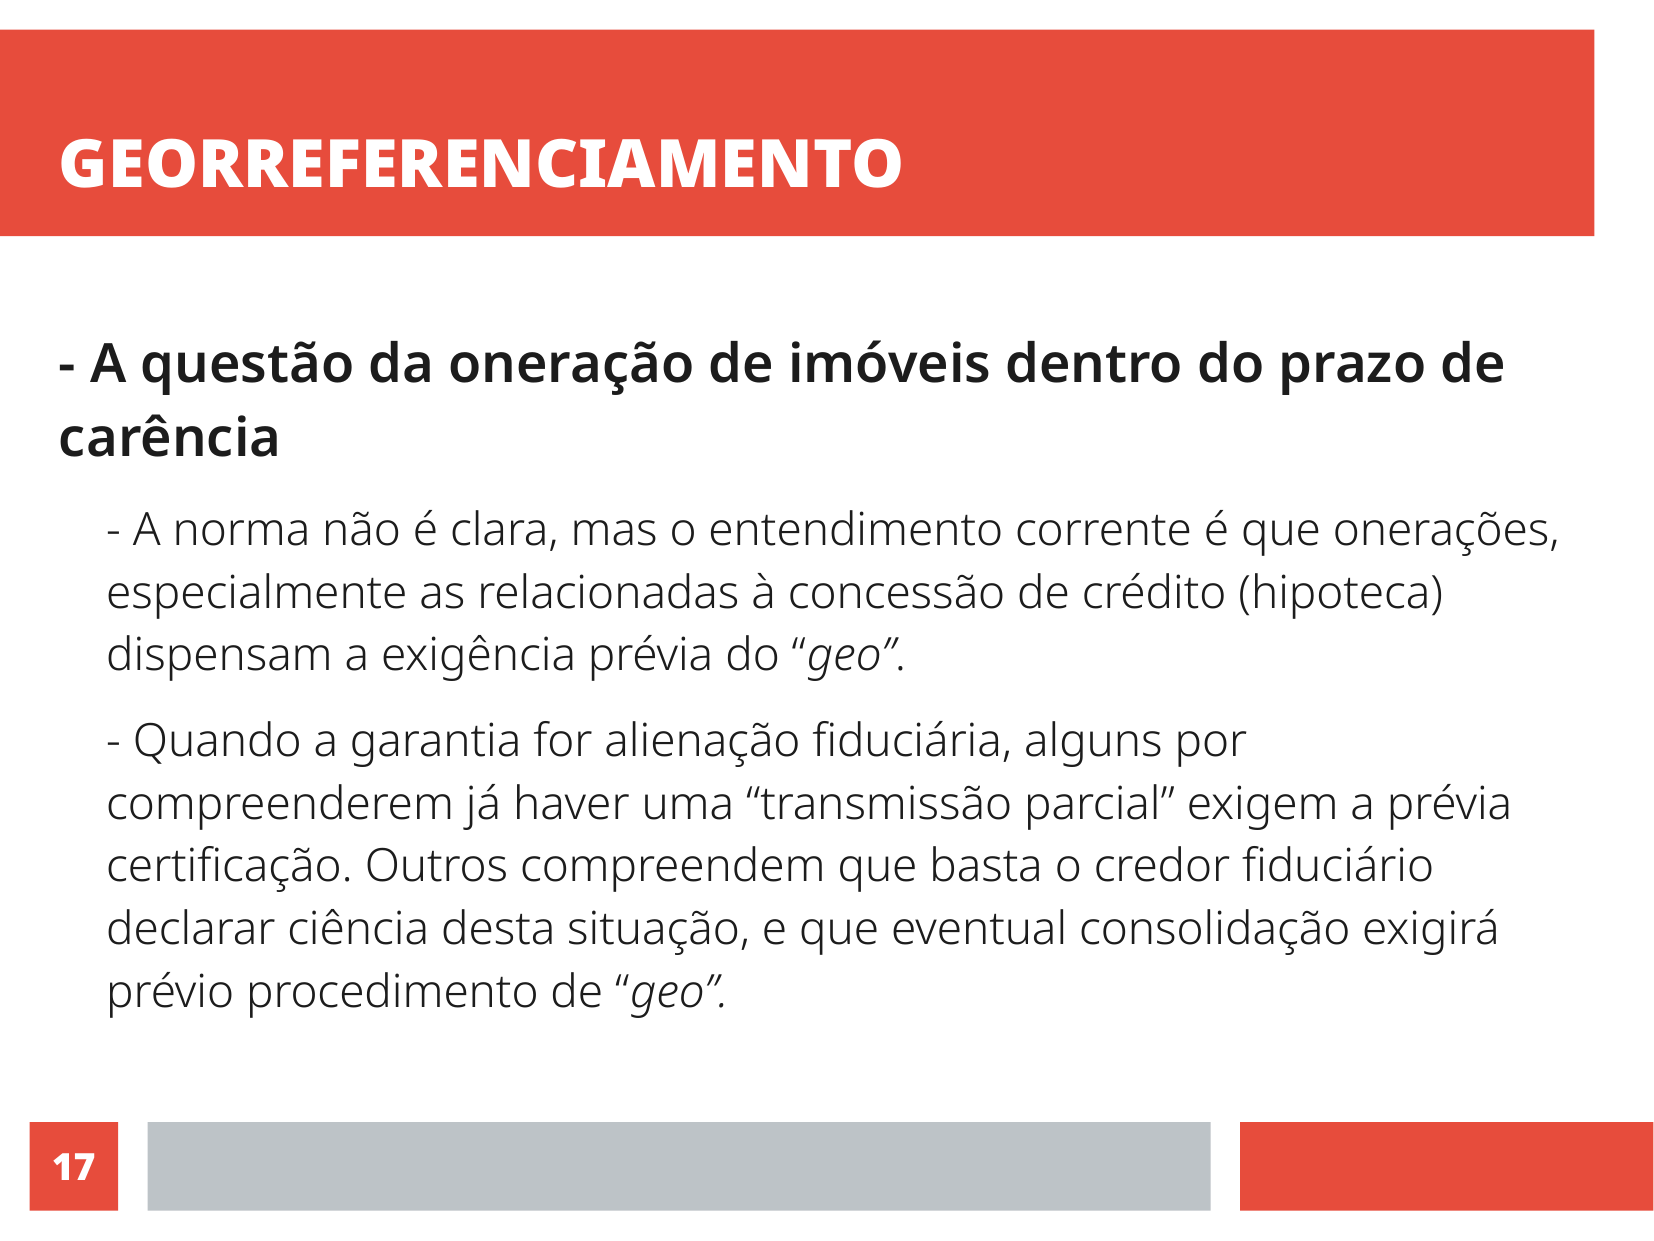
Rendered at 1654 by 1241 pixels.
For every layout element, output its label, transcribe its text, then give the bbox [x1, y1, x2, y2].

title GEORREFERENCIAMENTO [59, 59, 1595, 207]
list - A questão da oneração de imóveis dentro do prazo de carência - A norma não é clara, mas o entendimento corrente é que onerações, especialmente as relacionadas à concessão de crédito (hipoteca) dispensam a exigência prévia do “geo”. - Quando a garantia for alienação fiduciária, alguns por compreenderem já haver uma “transmissão parcial” exigem a prévia certificação. Outros compreendem que basta o credor fiduciário declarar ciência desta situação, e que eventual consolidação exigirá prévio procedimento de “geo”. [59, 324, 1565, 1093]
